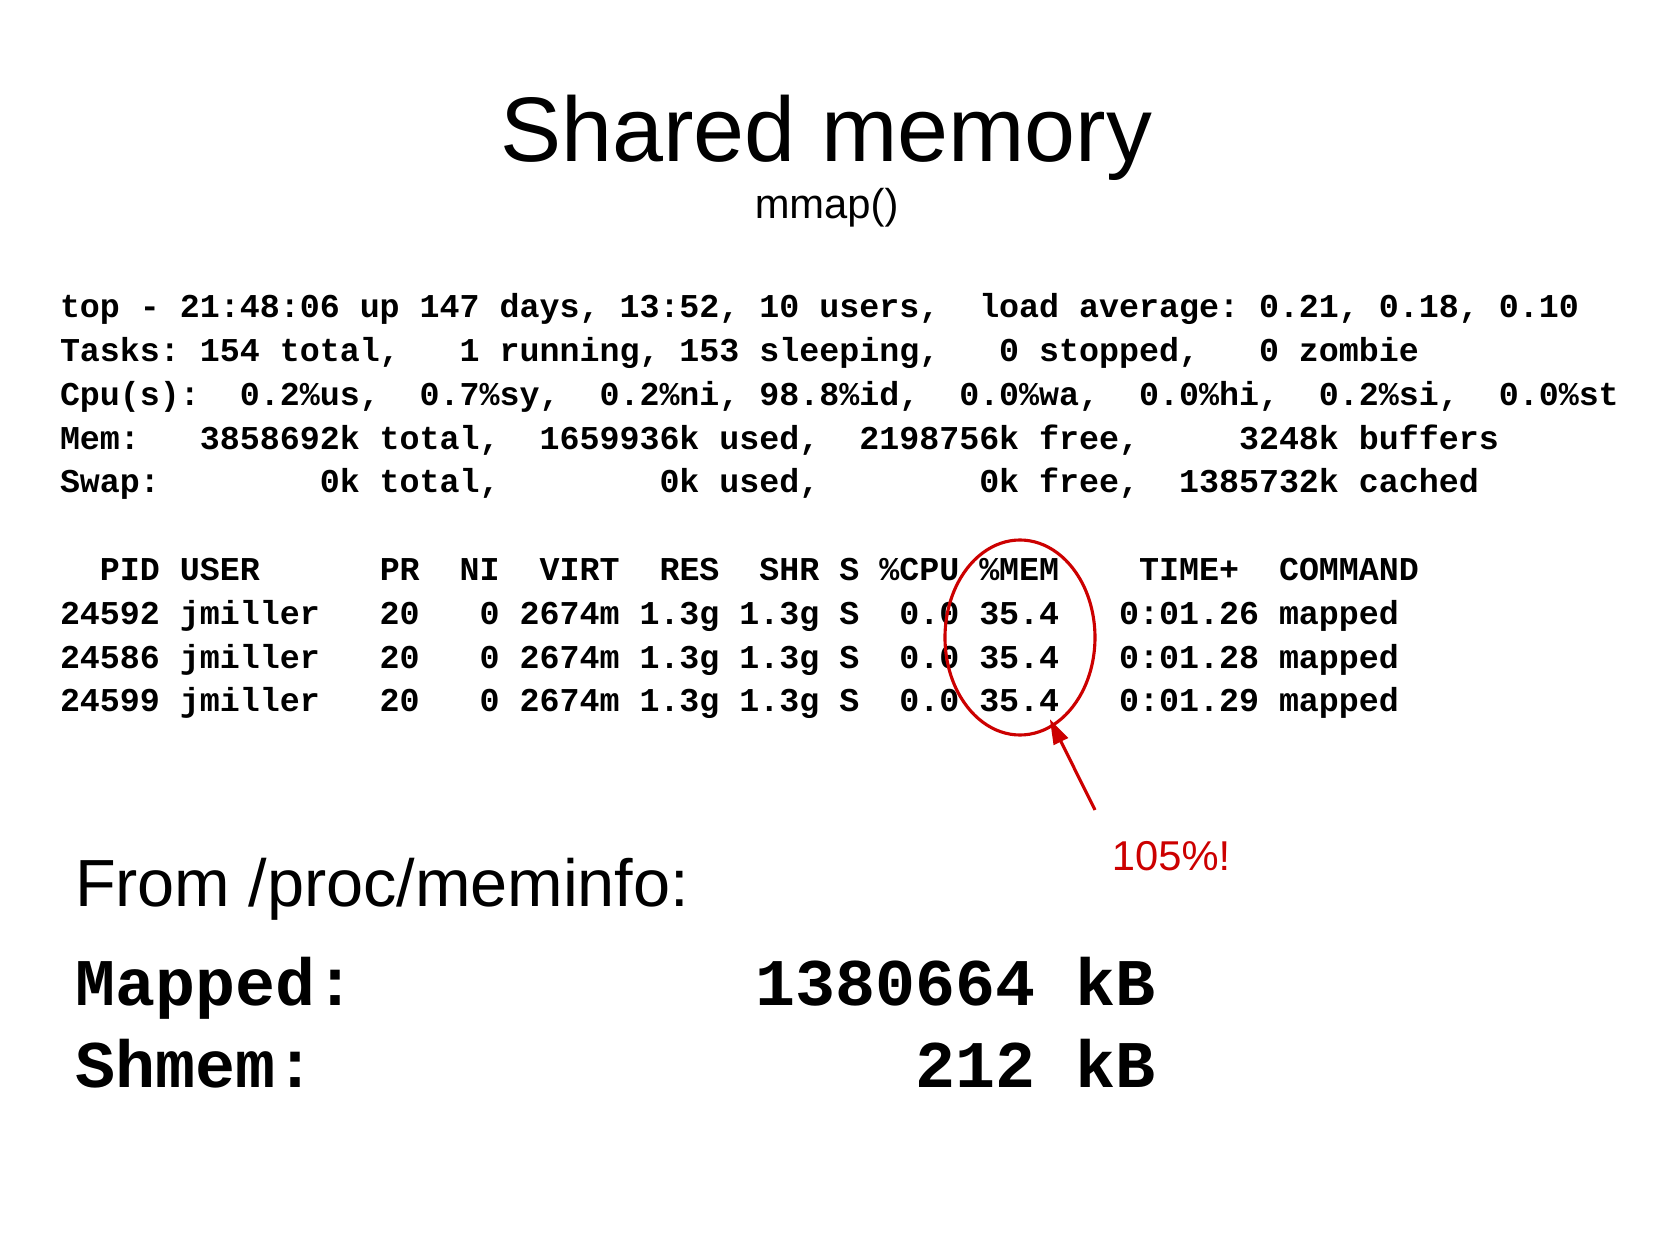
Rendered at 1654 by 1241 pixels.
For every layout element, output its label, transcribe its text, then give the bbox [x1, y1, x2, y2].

list top - 21:48:06 up 147 days, 13:52, 10 users, load average: 0.21, 0.18, 0.10 Tasks: 154 total, 1 running, 153 sleeping, 0 stopped, 0 zombie Cpu(s): 0.2%us, 0.7%sy, 0.2%ni, 98.8%id, 0.0%wa, 0.0%hi, 0.2%si, 0.0%st Mem: 3858692k total, 1659936k used, 2198756k free, 3248k buffers Swap: 0k total, 0k used, 0k free, 1385732k cached PID USER PR NI VIRT RES SHR S %CPU %MEM TIME+ COMMAND 24592 jmiller 20 0 2674m 1.3g 1.3g S 0.0 35.4 0:01.26 mapped 24586 jmiller 20 0 2674m 1.3g 1.3g S 0.0 35.4 0:01.28 mapped 24599 jmiller 20 0 2674m 1.3g 1.3g S 0.0 35.4 0:01.29 mapped [947, 542, 1093, 720]
list top - 21:48:06 up 147 days, 13:52, 10 users, load average: 0.21, 0.18, 0.10 Tasks: 154 total, 1 running, 153 sleeping, 0 stopped, 0 zombie Cpu(s): 0.2%us, 0.7%sy, 0.2%ni, 98.8%id, 0.0%wa, 0.0%hi, 0.2%si, 0.0%st Mem: 3858692k total, 1659936k used, 2198756k free, 3248k buffers Swap: 0k total, 0k used, 0k free, 1385732k cached PID USER PR NI VIRT RES SHR S %CPU %MEM TIME+ COMMAND 24592 jmiller 20 0 2674m 1.3g 1.3g S 0.0 35.4 0:01.26 mapped 24586 jmiller 20 0 2674m 1.3g 1.3g S 0.0 35.4 0:01.28 mapped 24599 jmiller 20 0 2674m 1.3g 1.3g S 0.0 35.4 0:01.29 mapped [60, 290, 1636, 720]
title Shared memory mmap() [82, 49, 1571, 257]
list From /proc/meminfo: Mapped: 1380664 kB Shmem: 212 kB [75, 846, 1564, 1237]
text_box 105%! [1097, 825, 1246, 887]
